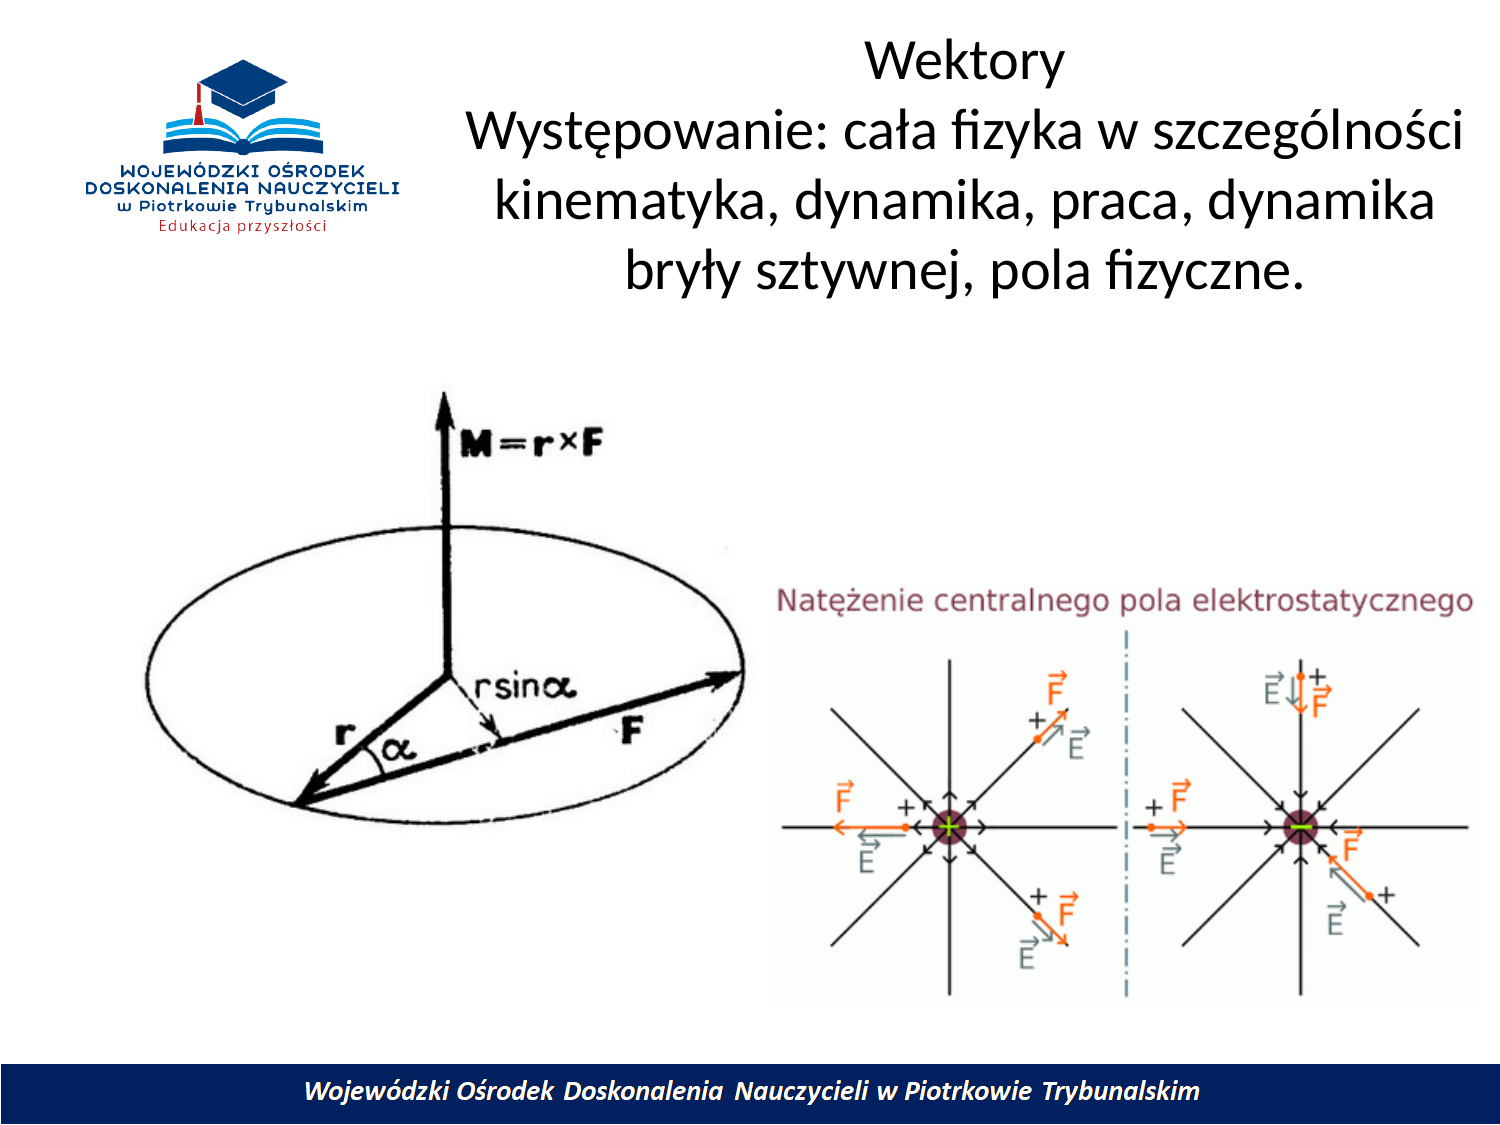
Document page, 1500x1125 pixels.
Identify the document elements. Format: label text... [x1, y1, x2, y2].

picture [773, 583, 1477, 1004]
picture [142, 383, 768, 833]
title Wektory Występowanie: cała fizyka w szczególności kinematyka, dynamika, praca, dynamika bryły sztywnej, pola fizyczne. [431, 0, 1500, 327]
